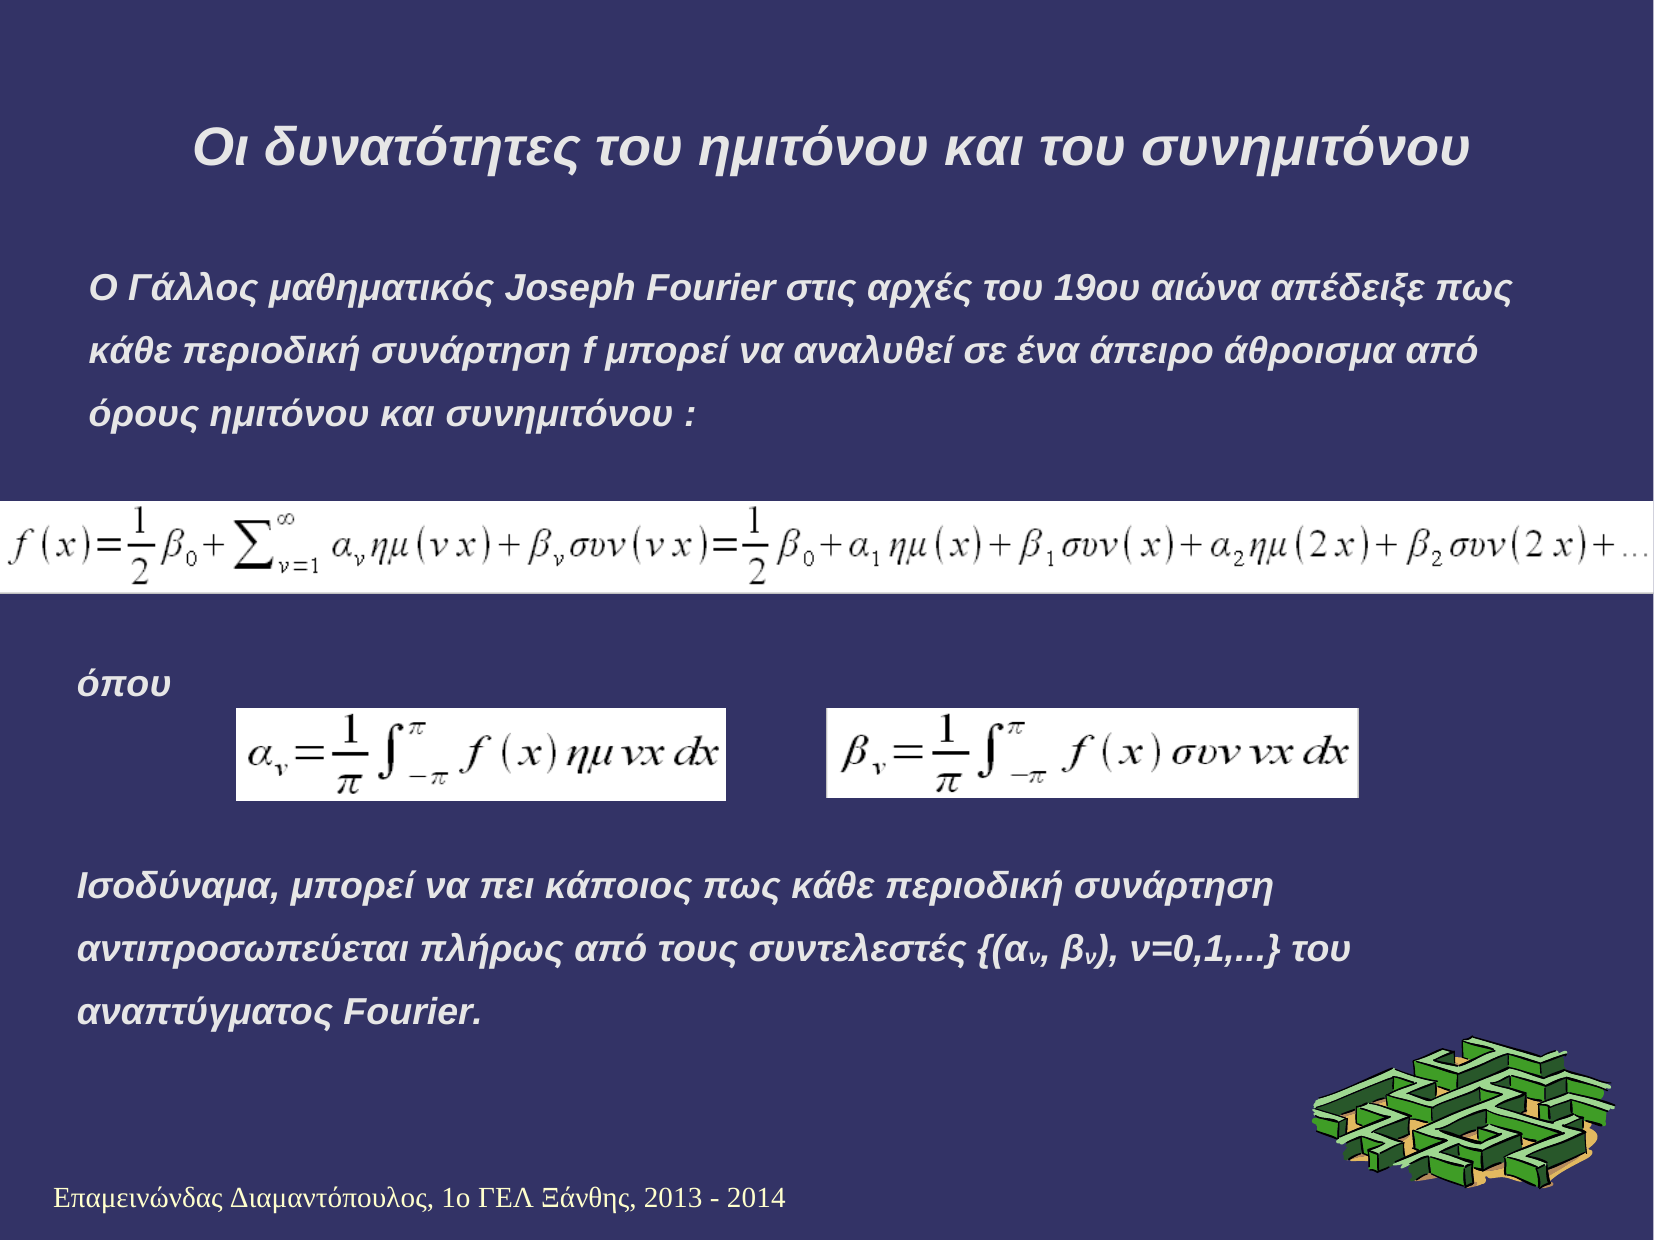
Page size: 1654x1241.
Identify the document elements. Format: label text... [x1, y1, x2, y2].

title όπου [76, 637, 1565, 709]
picture [236, 708, 726, 801]
title Ο Γάλλος μαθηματικός Joseph Fourier στις αρχές του 19ου αιώνα απέδειξε πως κάθε περιοδική συνάρτηση f μπορεί να αναλυθεί σε ένα άπειρο άθροισμα από όρους ημιτόνου και συνημιτόνου : [88, 236, 1577, 444]
title Οι δυνατότητες του ημιτόνου και του συνημιτόνου [88, 87, 1577, 207]
picture [826, 708, 1359, 798]
title Ισοδύναμα, μπορεί να πει κάποιος πως κάθε περιοδική συνάρτηση αντιπροσωπεύεται πλήρως από τους συντελεστές {(αν, βν), ν=0,1,...} του αναπτύγματος Fourier. [76, 845, 1565, 1032]
picture [0, 501, 1654, 594]
